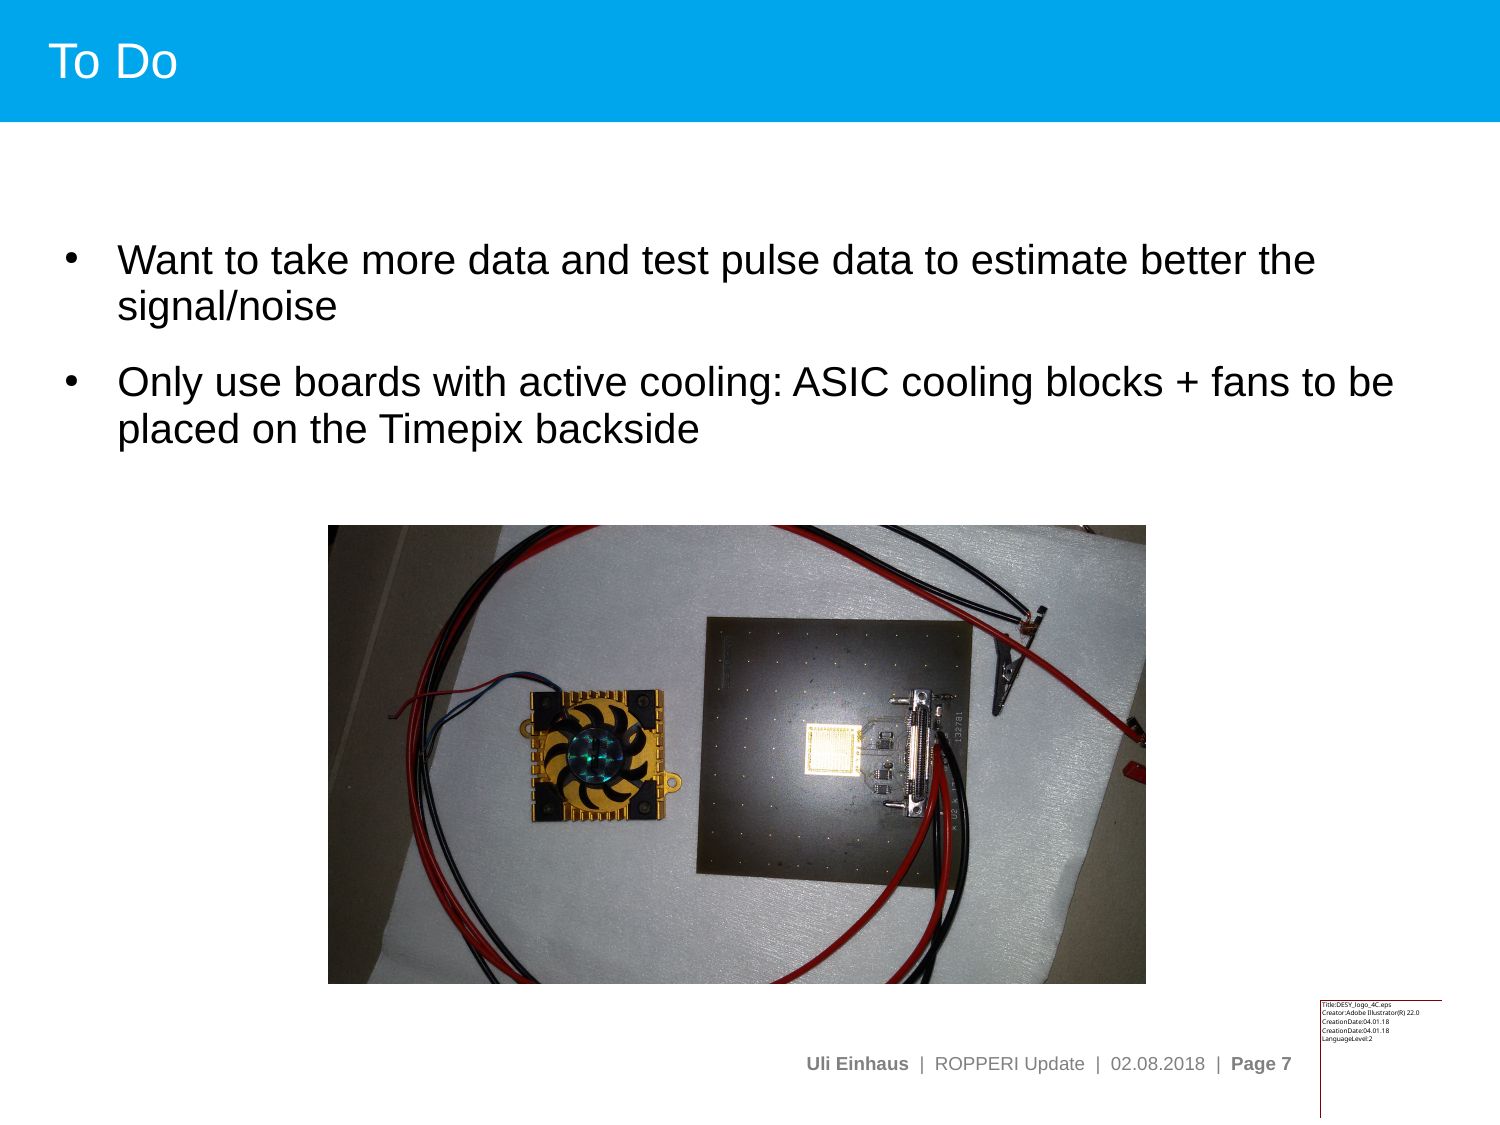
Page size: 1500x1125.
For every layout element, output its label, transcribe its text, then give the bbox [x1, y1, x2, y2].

title To Do [47, 16, 1446, 107]
picture [328, 525, 1146, 984]
list Want to take more data and test pulse data to estimate better the signal/noise Only use boards with active cooling: ASIC cooling blocks + fans to be placed on the Timepix backside [46, 160, 1444, 947]
